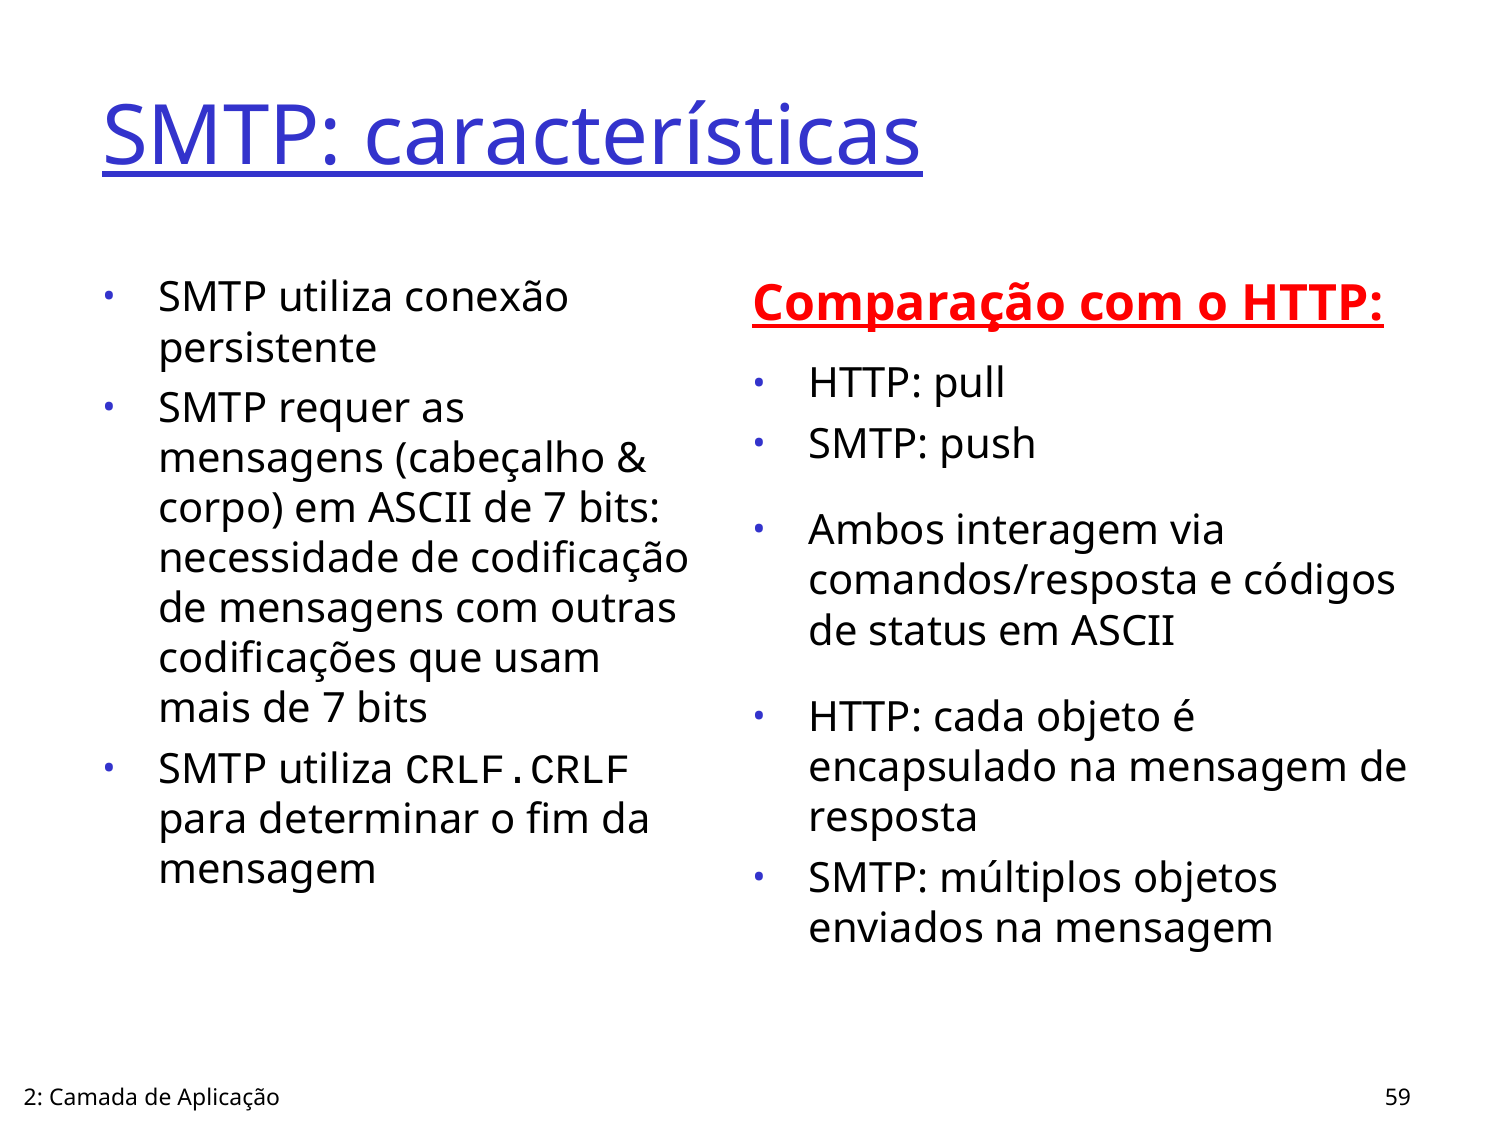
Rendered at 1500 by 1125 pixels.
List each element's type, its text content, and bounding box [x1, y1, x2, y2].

list SMTP utiliza conexão persistente SMTP requer as mensagens (cabeçalho & corpo) em ASCII de 7 bits: necessidade de codificação de mensagens com outras codificações que usam mais de 7 bits SMTP utiliza CRLF.CRLF para determinar o fim da mensagem [87, 262, 713, 1026]
title SMTP: características [87, 37, 1363, 225]
list Comparação com o HTTP: HTTP: pull SMTP: push Ambos interagem via comandos/resposta e códigos de status em ASCII HTTP: cada objeto é encapsulado na mensagem de resposta SMTP: múltiplos objetos enviados na mensagem [737, 262, 1430, 1026]
